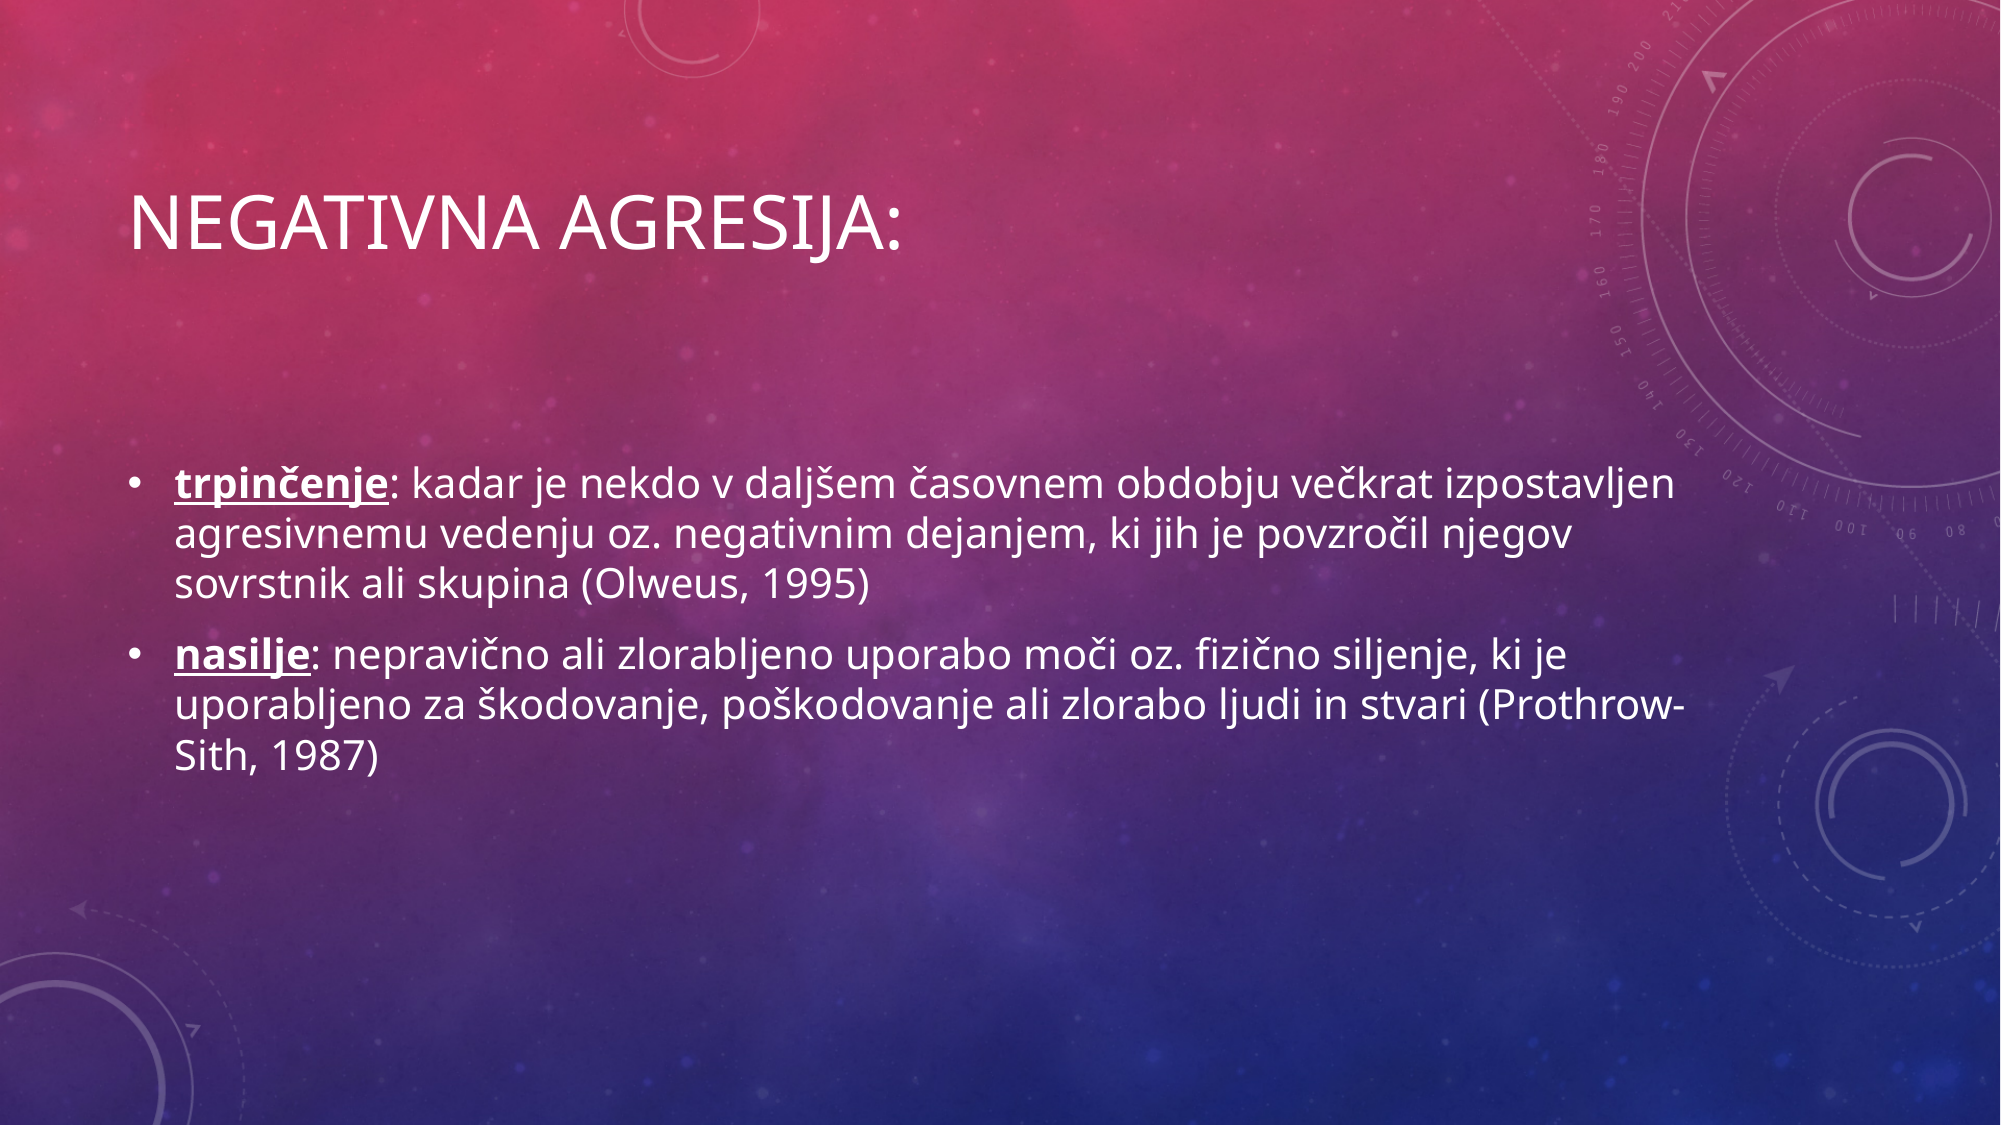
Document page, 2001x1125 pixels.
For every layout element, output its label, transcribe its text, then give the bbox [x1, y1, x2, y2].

picture [0, 0, 2001, 1125]
title Negativna agresija: [112, 99, 1775, 339]
list trpinčenje: kadar je nekdo v daljšem časovnem obdobju večkrat izpostavljen agresivnemu vedenju oz. negativnim dejanjem, ki jih je povzročil njegov sovrstnik ali skupina (Olweus, 1995) nasilje: nepravično ali zlorabljeno uporabo moči oz. fizično siljenje, ki je uporabljeno za škodovanje, poškodovanje ali zlorabo ljudi in stvari (Prothrow-Sith, 1987) [112, 351, 1775, 950]
